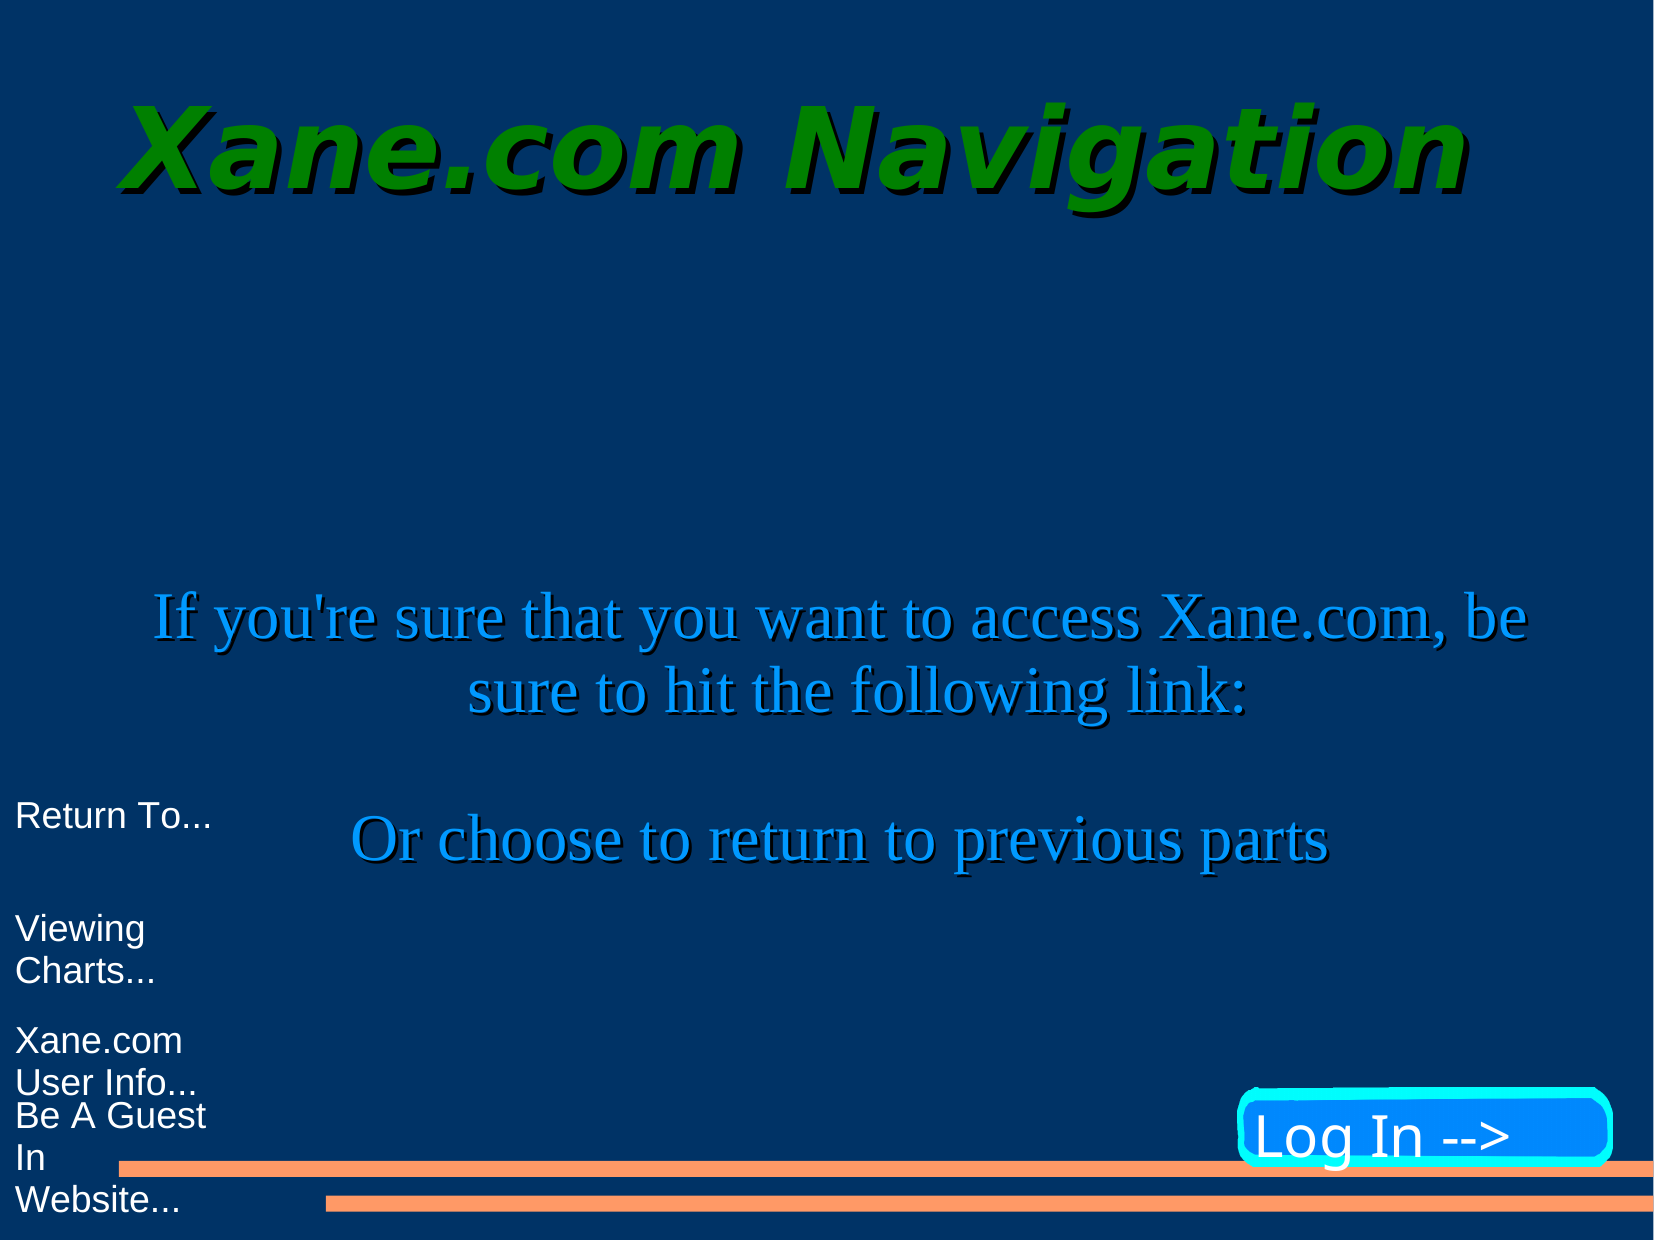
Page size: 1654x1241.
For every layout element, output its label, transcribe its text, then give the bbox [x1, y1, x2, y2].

subtitle If you're sure that you want to access Xane.com, be sure to hit the following link: Or choose to return to previous parts [121, 322, 1561, 1133]
text_box Log In --> [1162, 1087, 1613, 1185]
text_box Be A Guest In Website... [0, 1087, 226, 1238]
title Xane.com Navigation [121, 53, 1534, 247]
text_box Viewing Charts... [0, 900, 263, 999]
text_box Return To... [0, 787, 338, 845]
text_box Xane.com User Info... [0, 1012, 226, 1087]
